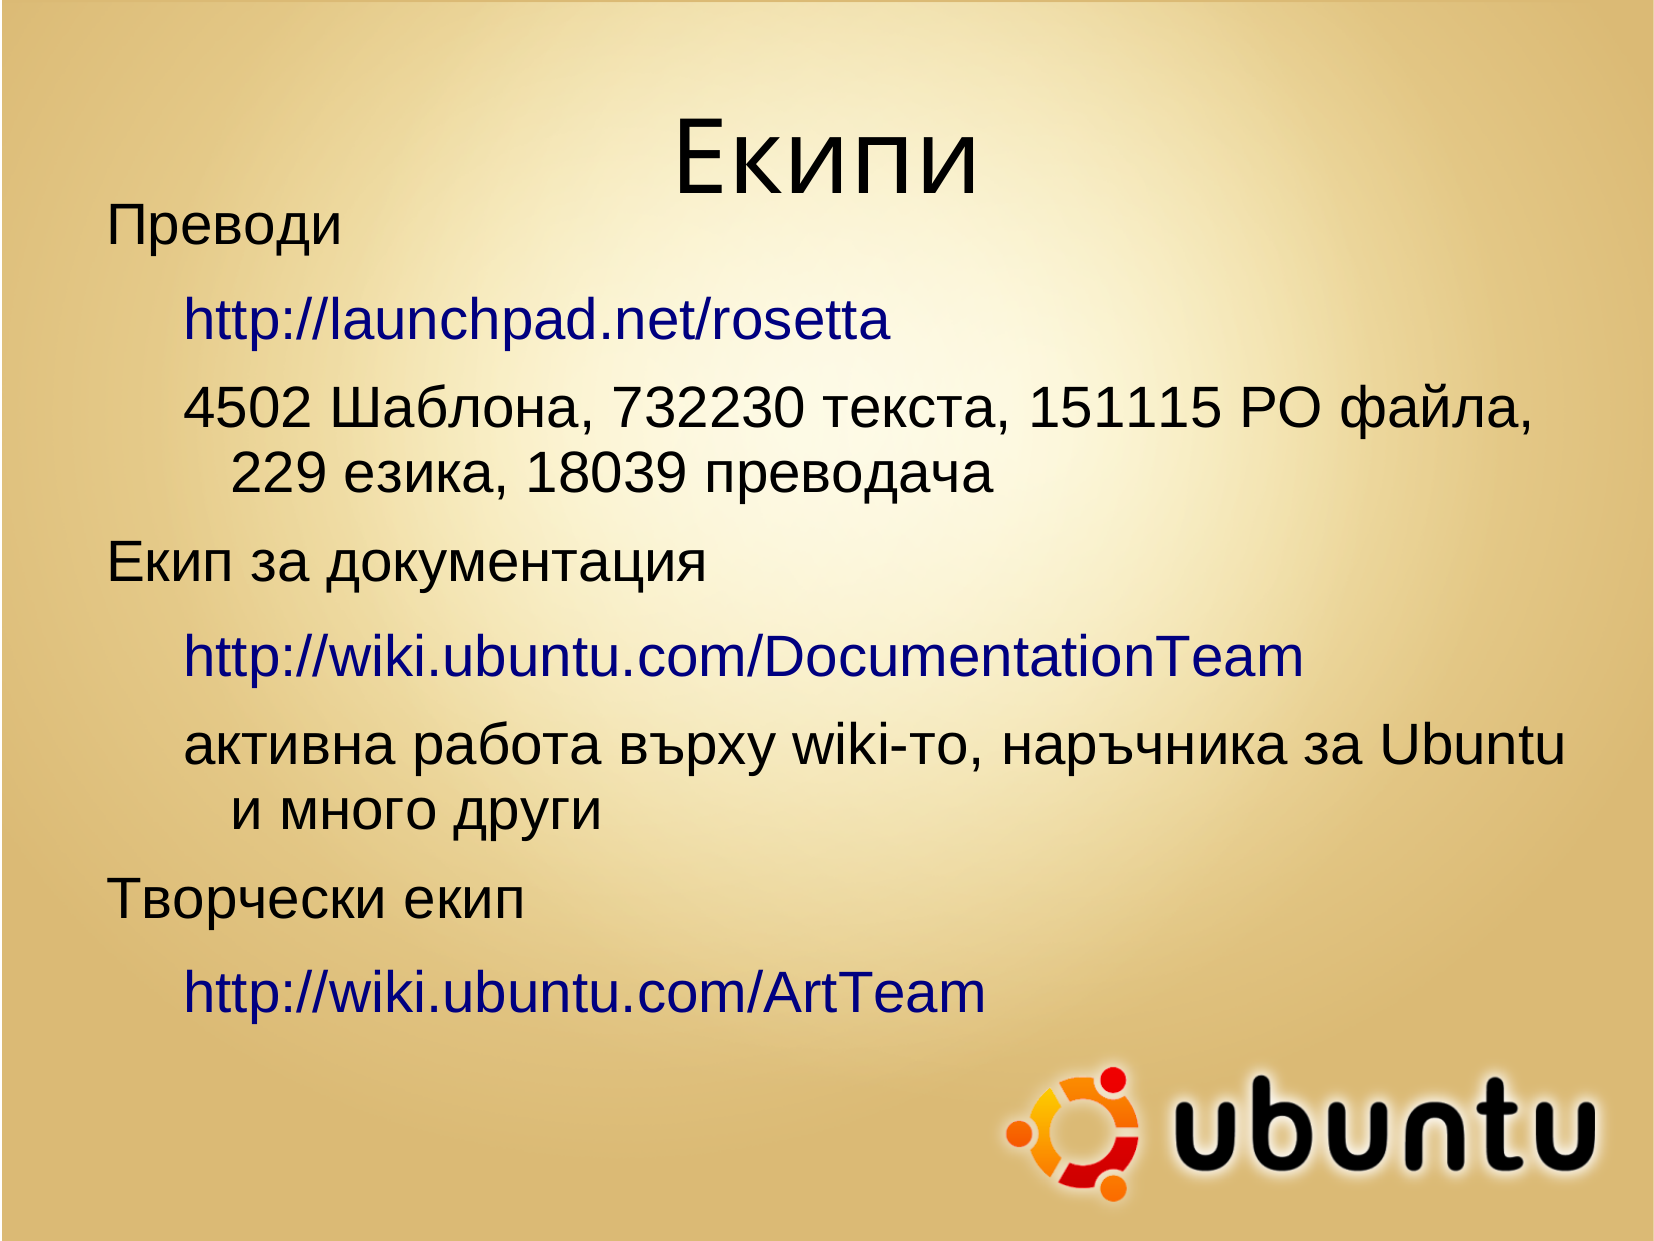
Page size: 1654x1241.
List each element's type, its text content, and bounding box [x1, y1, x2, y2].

picture [2, 0, 1654, 1241]
title Екипи [82, 49, 1571, 257]
list Преводи http://launchpad.net/rosetta 4502 Шаблона, 732230 текста, 151115 PO файла, 229 езика, 18039 преводача Екип за документация http://wiki.ubuntu.com/DocumentationTeam активна работа върху wiki-то, наръчника за Ubuntu и много други Творчески екип http://wiki.ubuntu.com/ArtTeam [88, 192, 1577, 1241]
